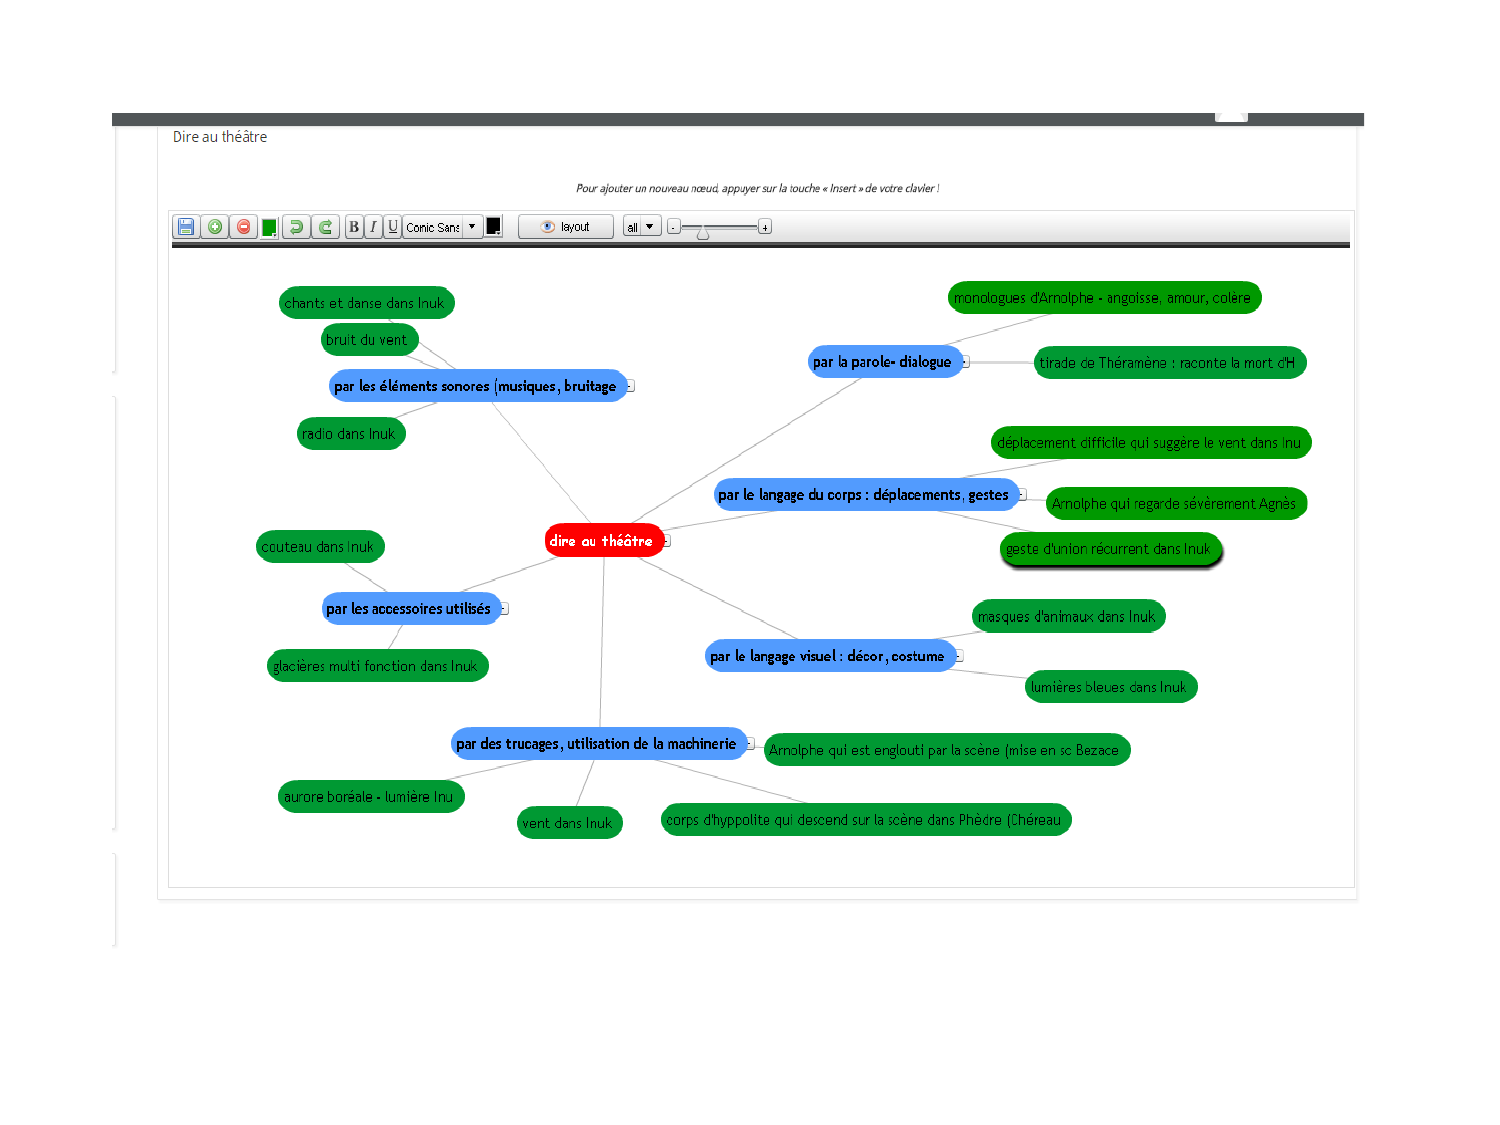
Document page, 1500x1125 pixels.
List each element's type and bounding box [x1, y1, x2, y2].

picture [112, 113, 1365, 1000]
